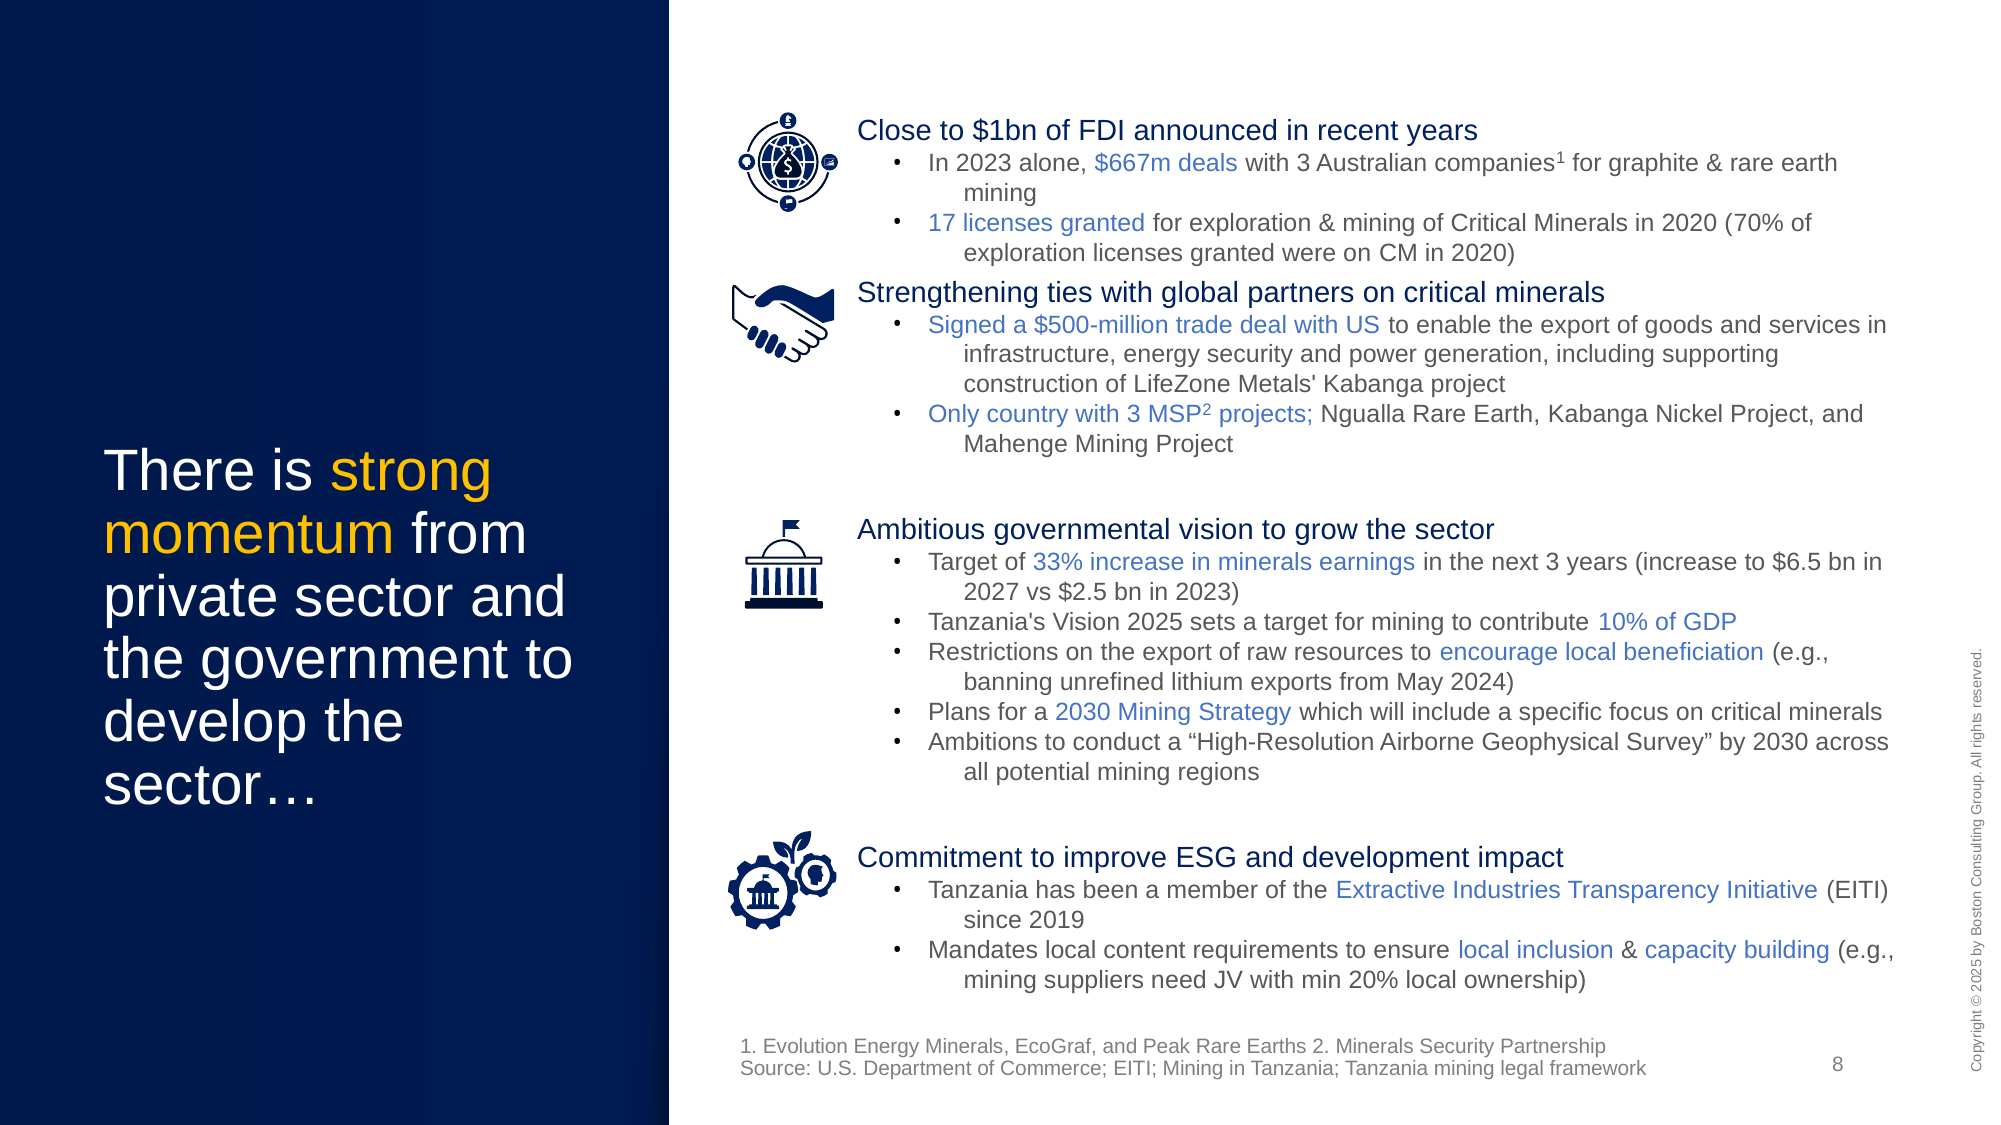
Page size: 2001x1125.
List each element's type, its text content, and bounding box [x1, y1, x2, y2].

text_box [751, 567, 758, 596]
text_box [798, 172, 830, 204]
text_box [757, 131, 819, 193]
text_box Commitment to improve ESG and development impact Tanzania has been a member of the Extractive Industries Transparency Initiative (EITI) since 2019 Mandates local content requirements to ensure local inclusion & capacity building (e.g., mining suppliers need JV with min 20% local ownership) [842, 831, 1917, 1003]
text_box [732, 284, 828, 363]
text_box [744, 597, 823, 609]
text_box [810, 567, 817, 596]
text_box Strengthening ties with global partners on critical minerals Signed a $500-million trade deal with US to enable the export of goods and services in infrastructure, energy security and power generation, including supporting construction of LifeZone Metals' Kabanga project Only country with 3 MSP2 projects; Ngualla Rare Earth, Kabanga Nickel Project, and Mahenge Mining Project [842, 265, 1917, 468]
text_box [774, 567, 781, 596]
text_box [773, 831, 812, 865]
text_box [755, 285, 835, 323]
text_box Close to $1bn of FDI announced in recent years In 2023 alone, $667m deals with 3 Australian companies1 for graphite & rare earth mining 17 licenses granted for exploration & mining of Critical Minerals in 2020 (70% of exploration licenses granted were on CM in 2020) [842, 103, 1917, 246]
title There is strong momentum from private sector and the government to develop the sector… [103, 439, 617, 686]
text_box [821, 153, 838, 171]
text_box Ambitious governmental vision to grow the sector Target of 33% increase in minerals earnings in the next 3 years (increase to $6.5 bn in 2027 vs $2.5 bn in 2023) Tanzania's Vision 2025 sets a target for mining to contribute 10% of GDP Restrictions on the export of raw resources to encourage local beneficiation (e.g., banning unrefined lithium exports from May 2024) Plans for a 2030 Mining Strategy which will include a specific focus on critical minerals Ambitions to conduct a “High-Resolution Airborne Geophysical Survey” by 2030 across all potential mining regions [842, 503, 1917, 797]
text_box [786, 567, 793, 596]
text_box [746, 112, 797, 152]
text_box [728, 852, 837, 930]
text_box [798, 567, 805, 596]
text_box [738, 153, 797, 212]
text_box [745, 539, 823, 565]
text_box 1. Evolution Energy Minerals, EcoGraf, and Peak Rare Earths 2. Minerals Security Partnership Source: U.S. Department of Commerce; EITI; Mining in Tanzania; Tanzania mining legal framework [740, 1035, 1868, 1080]
text_box [763, 567, 770, 596]
text_box [782, 520, 800, 538]
